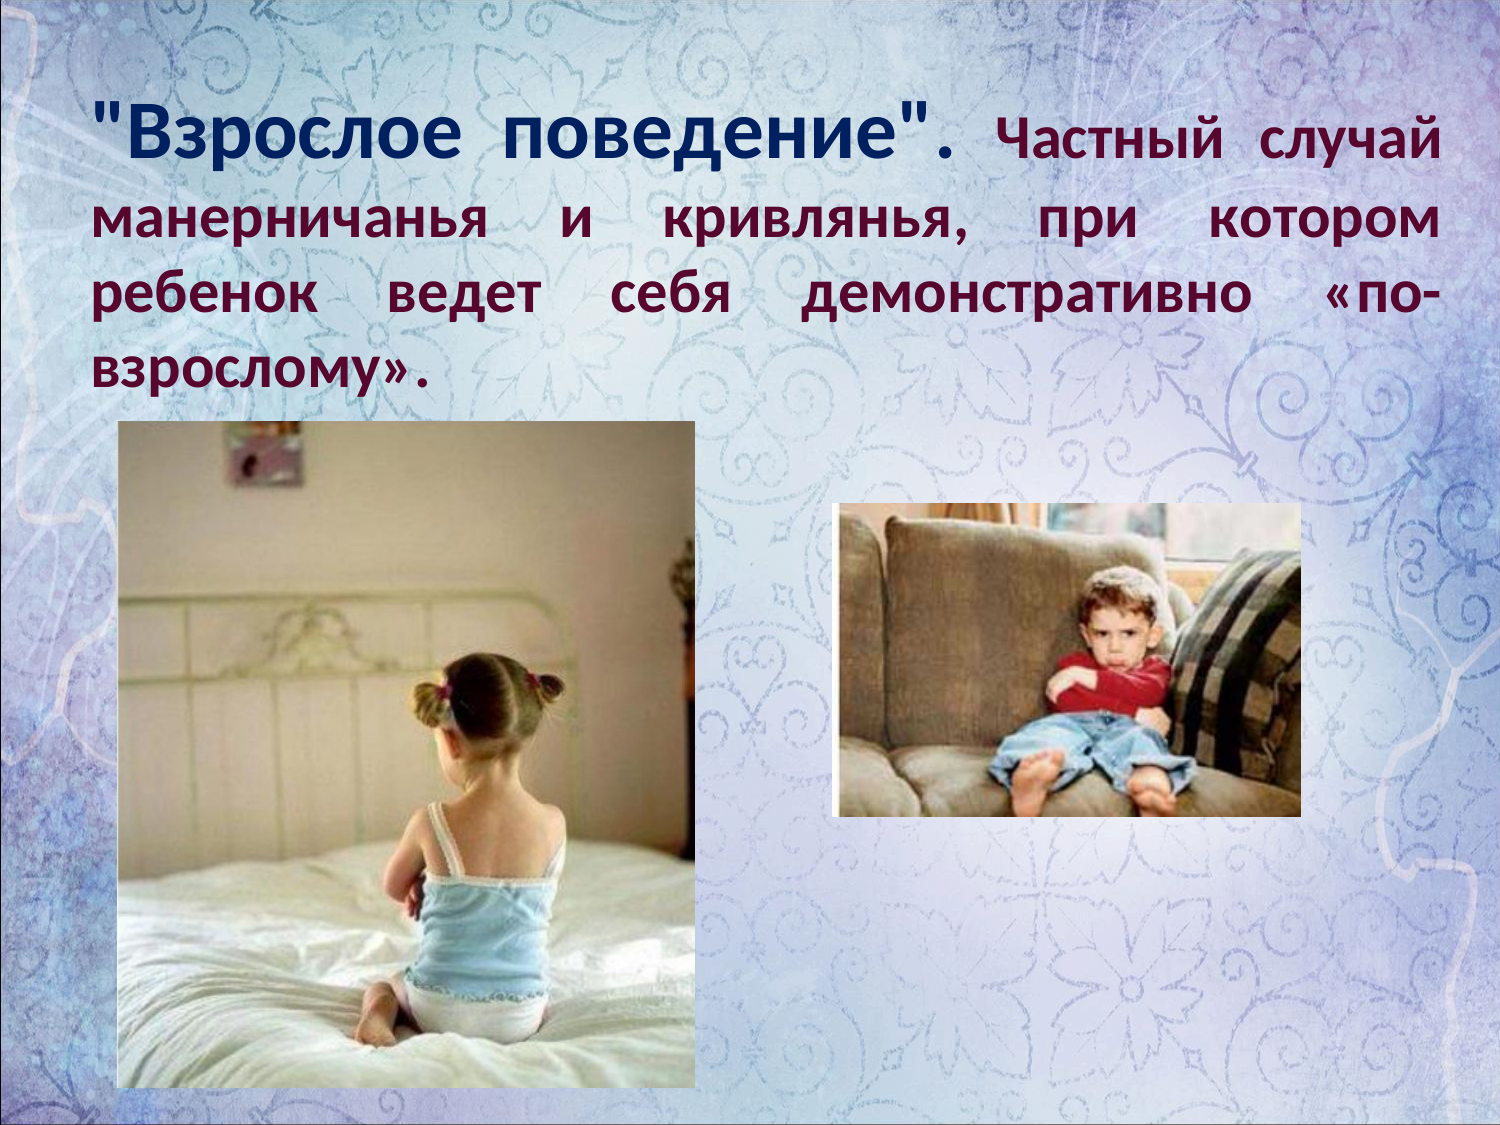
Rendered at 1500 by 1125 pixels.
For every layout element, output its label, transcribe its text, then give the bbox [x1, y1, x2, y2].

title "Взрослое поведение". Частный случай манерничанья и кривлянья, при котором ребенок ведет себя демонстративно «по-взрослому». [74, 40, 1459, 516]
picture [0, 0, 1500, 1125]
